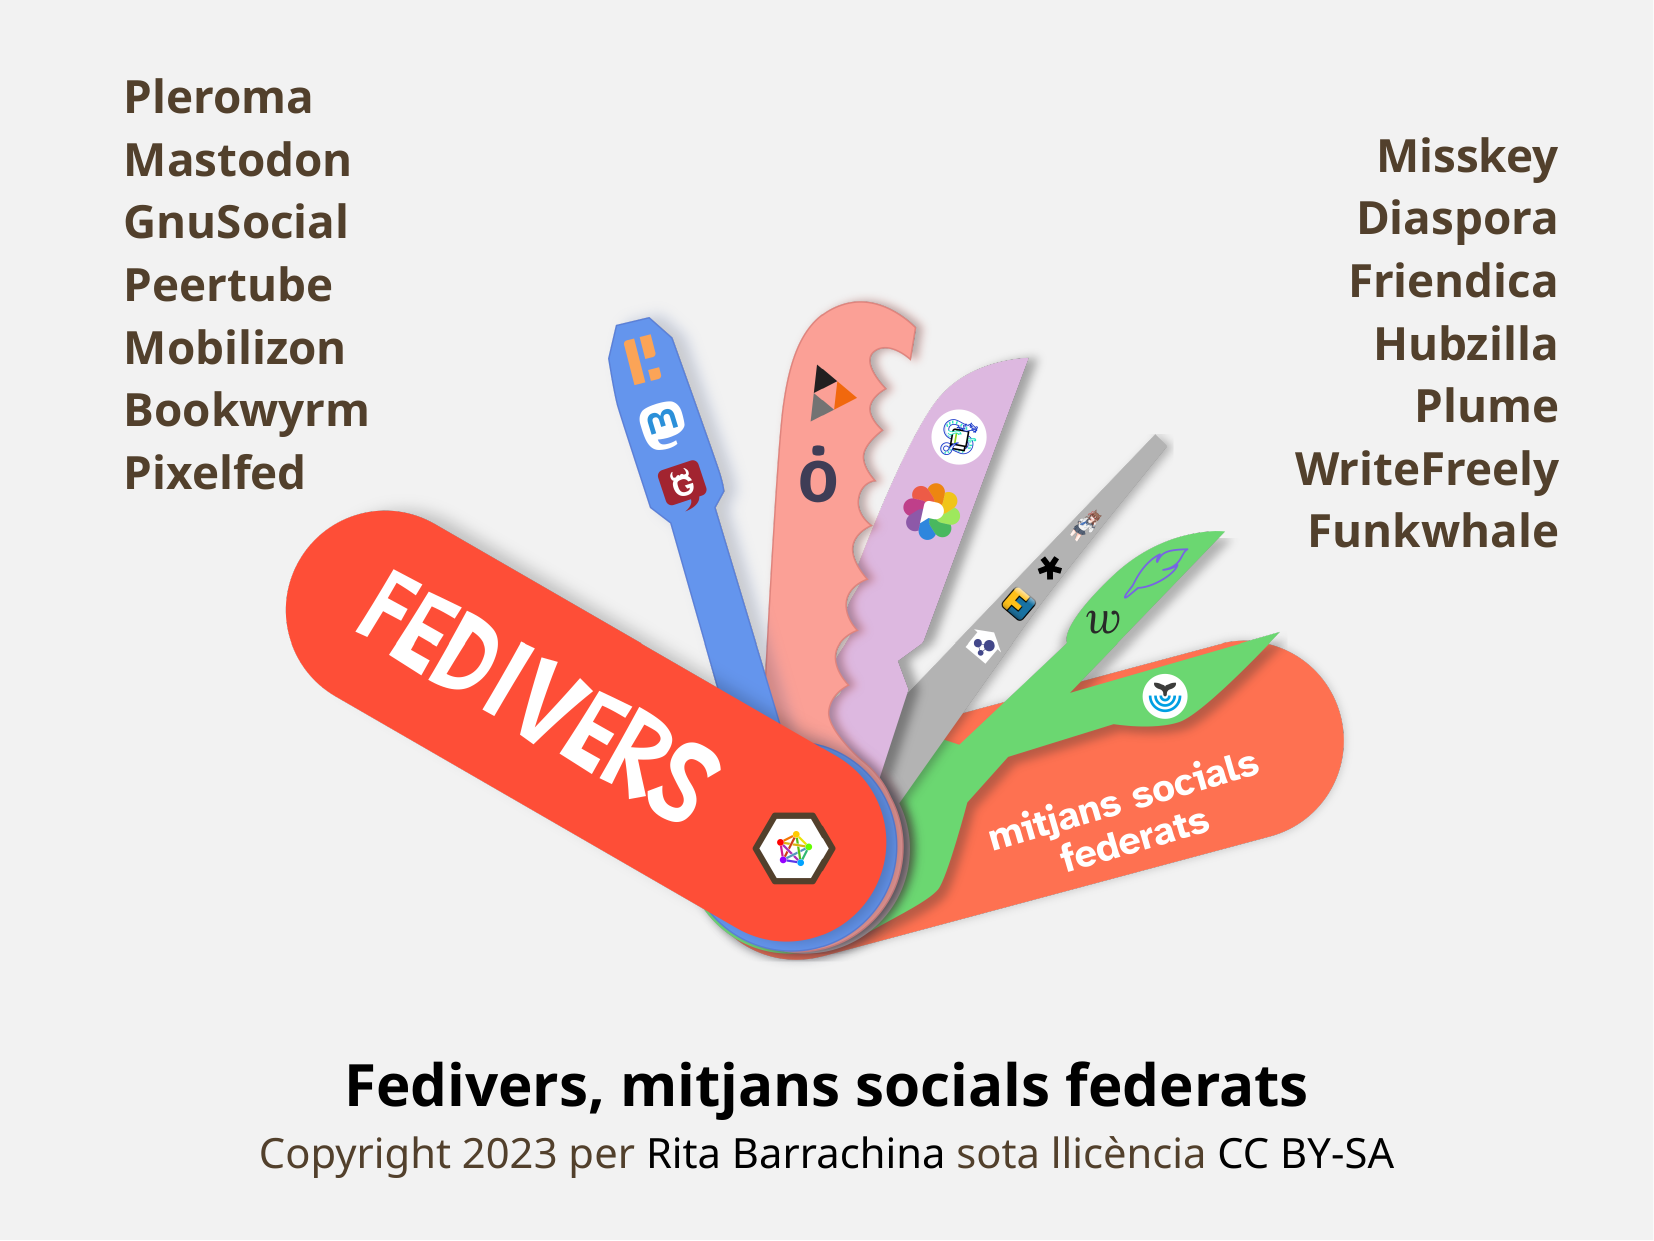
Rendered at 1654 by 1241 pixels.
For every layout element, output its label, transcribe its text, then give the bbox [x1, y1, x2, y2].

title Pleroma Mastodon GnuSocial Peertube Mobilizon Bookwyrm Pixelfed [124, 115, 396, 452]
title Misskey Diaspora Friendica Hubzilla Plume WriteFreely Funkwhale [1287, 174, 1560, 511]
title Fedivers, mitjans socials federats Copyright 2023 per Rita Barrachina sota llicència CC BY-SA [82, 1020, 1571, 1205]
picture [250, 291, 1394, 996]
